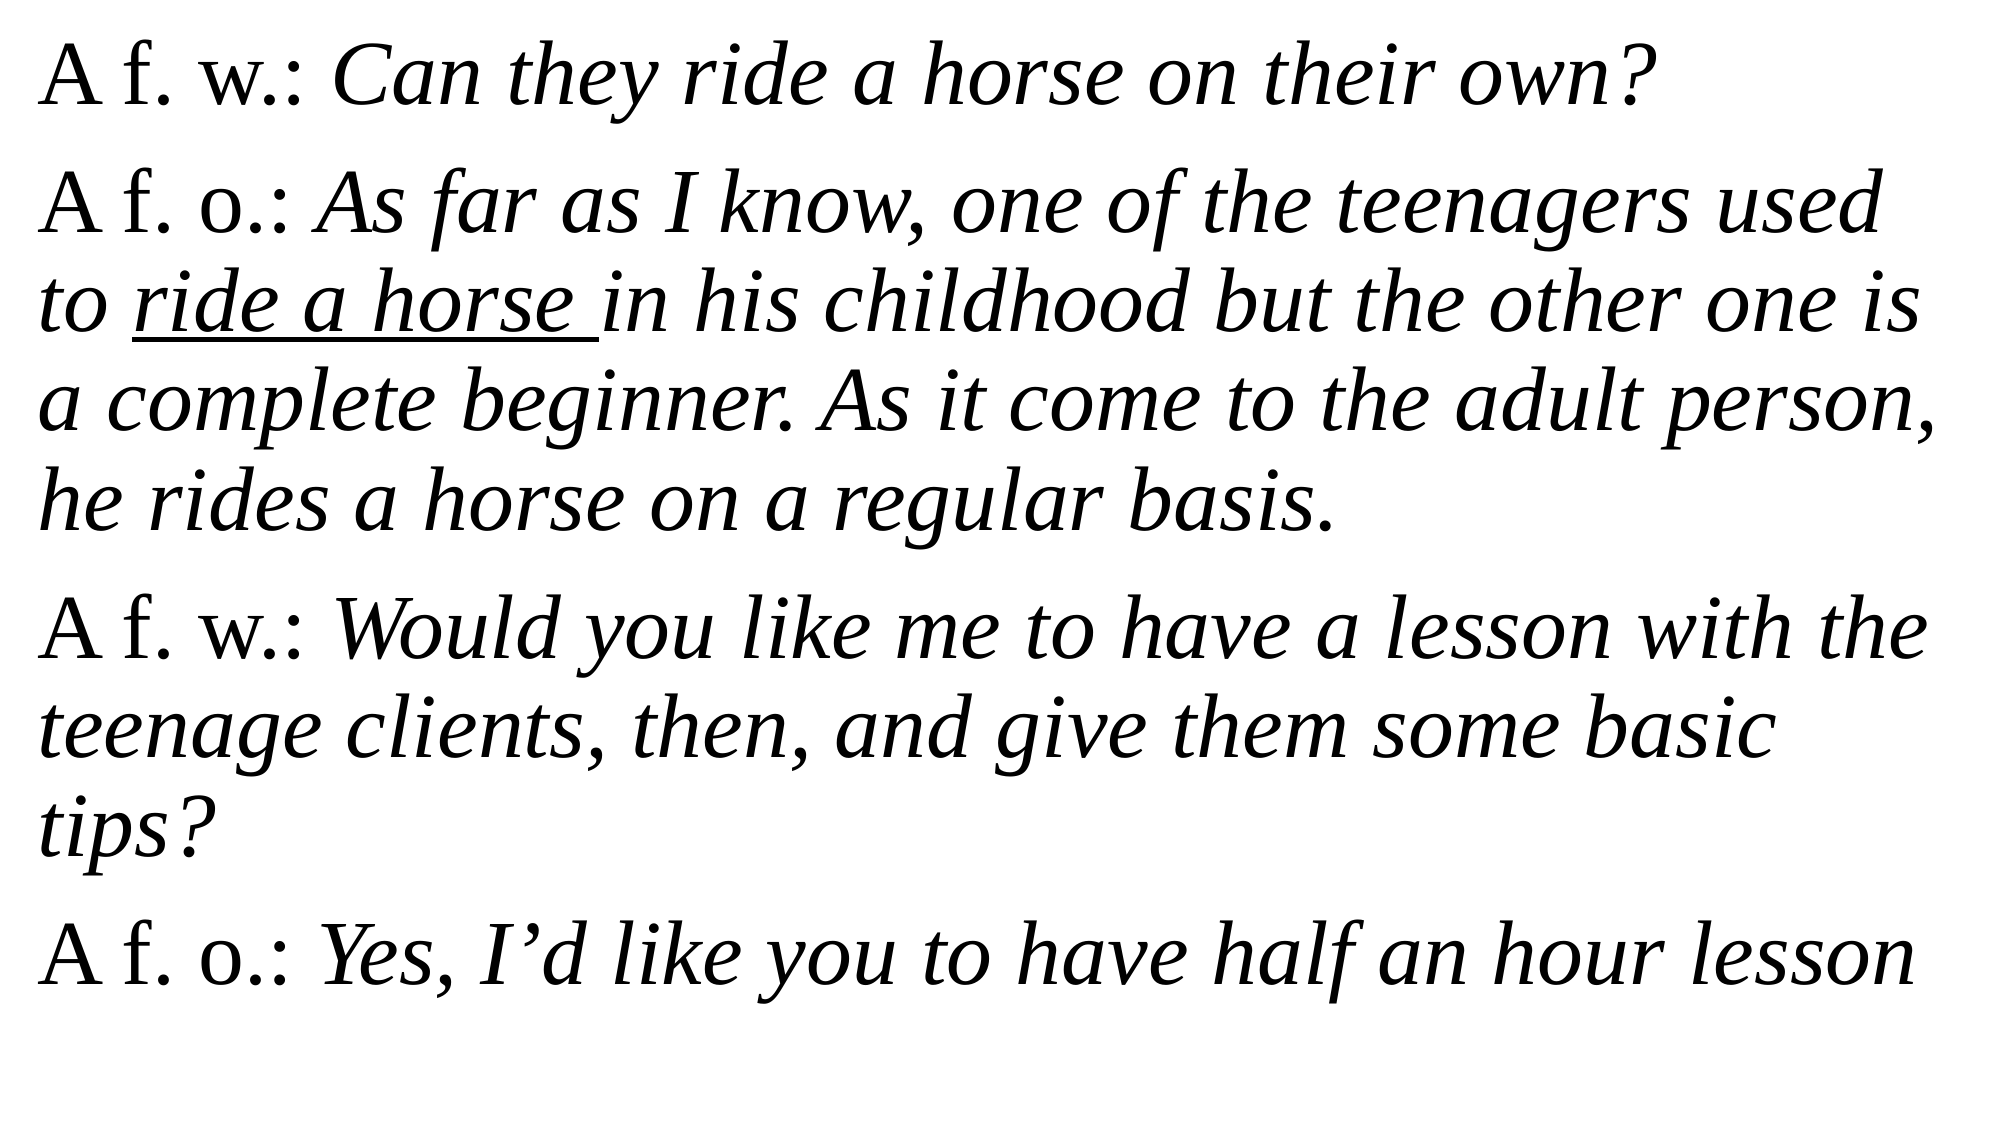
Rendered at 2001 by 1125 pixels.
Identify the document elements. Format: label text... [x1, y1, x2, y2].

list A f. w.: Can they ride a horse on their own? A f. o.: As far as I know, one of the teenagers used to ride a horse in his childhood but the other one is a complete beginner. As it come to the adult person, he rides a horse on a regular basis. A f. w.: Would you like me to have a lesson with the teenage clients, then, and give them some basic tips? A f. o.: Yes, I’d like you to have half an hour lesson [22, 17, 1968, 1099]
